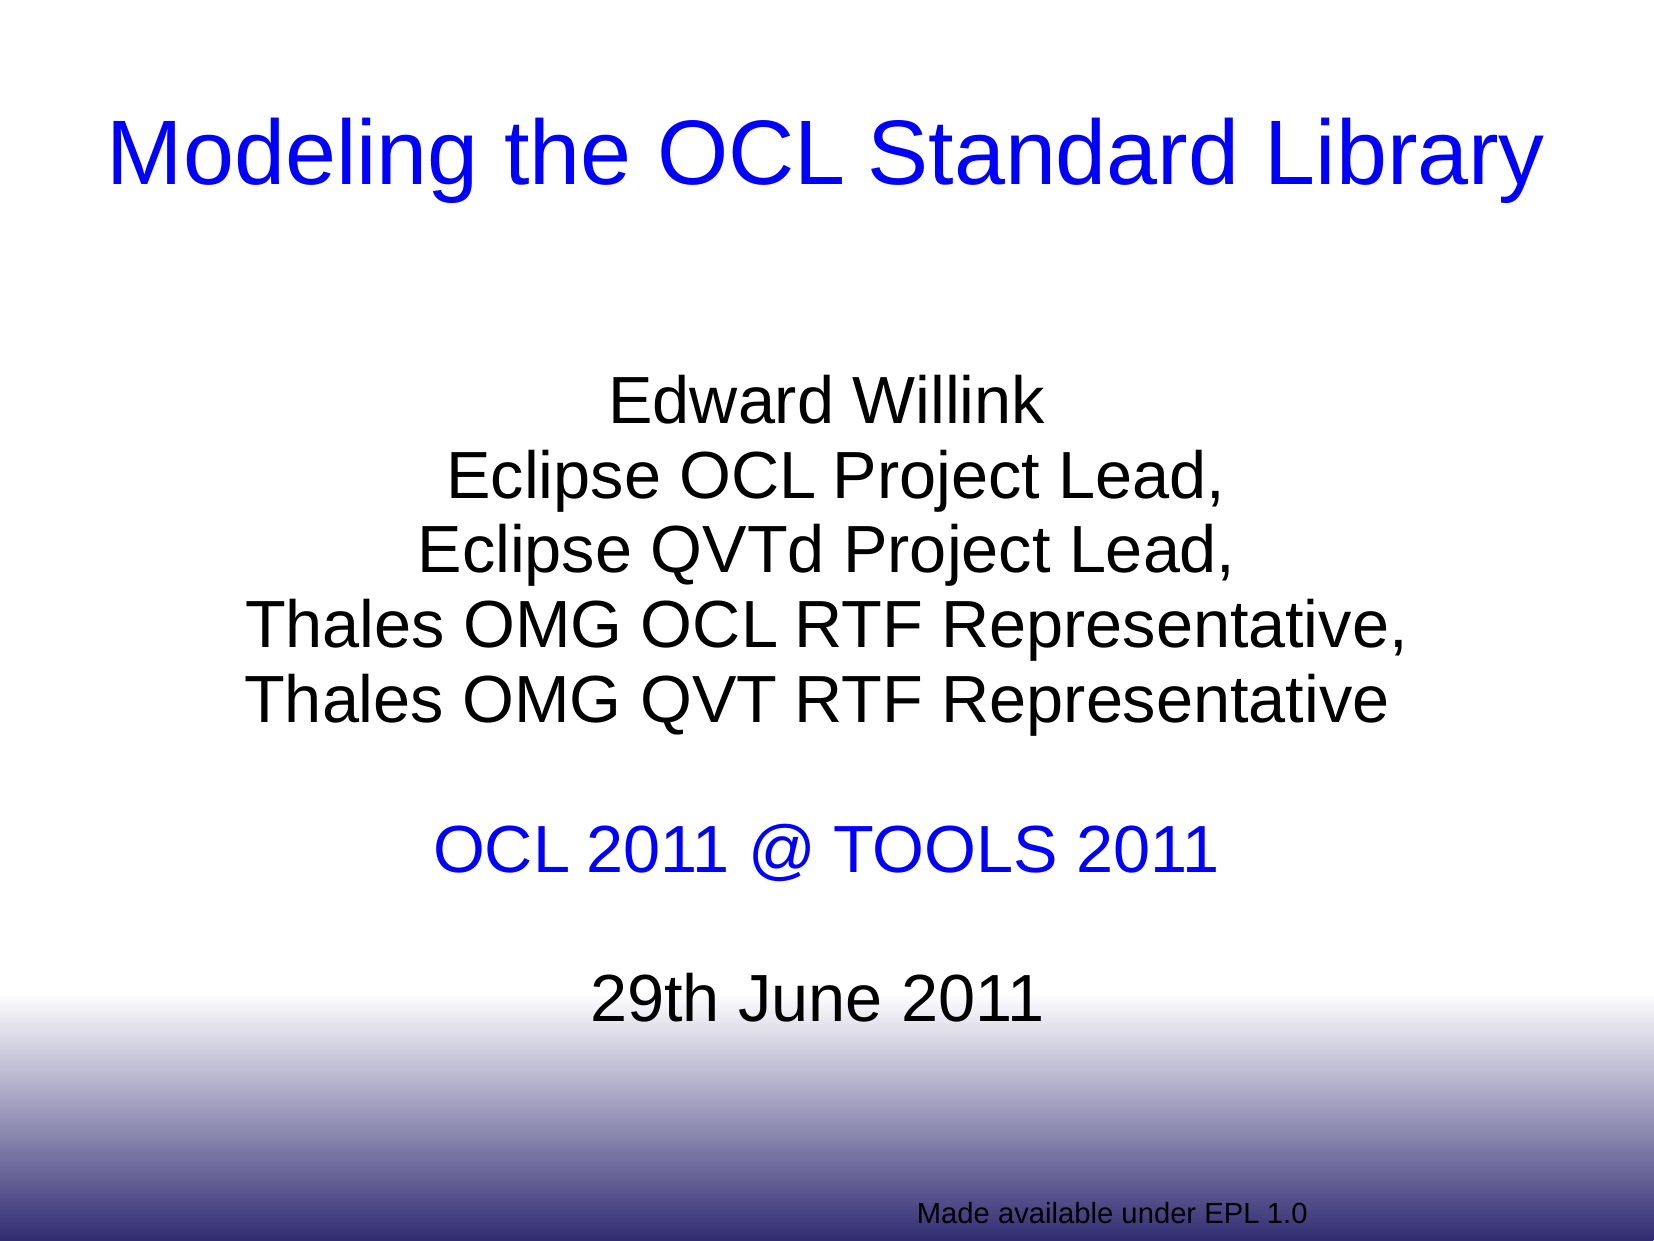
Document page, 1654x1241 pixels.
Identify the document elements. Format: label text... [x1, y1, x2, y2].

title Modeling the OCL Standard Library [82, 56, 1571, 250]
subtitle Edward Willink Eclipse OCL Project Lead, Eclipse QVTd Project Lead, Thales OMG OCL RTF Representative, Thales OMG QVT RTF Representative OCL 2011 @ TOOLS 2011 29th June 2011 [82, 290, 1571, 1109]
